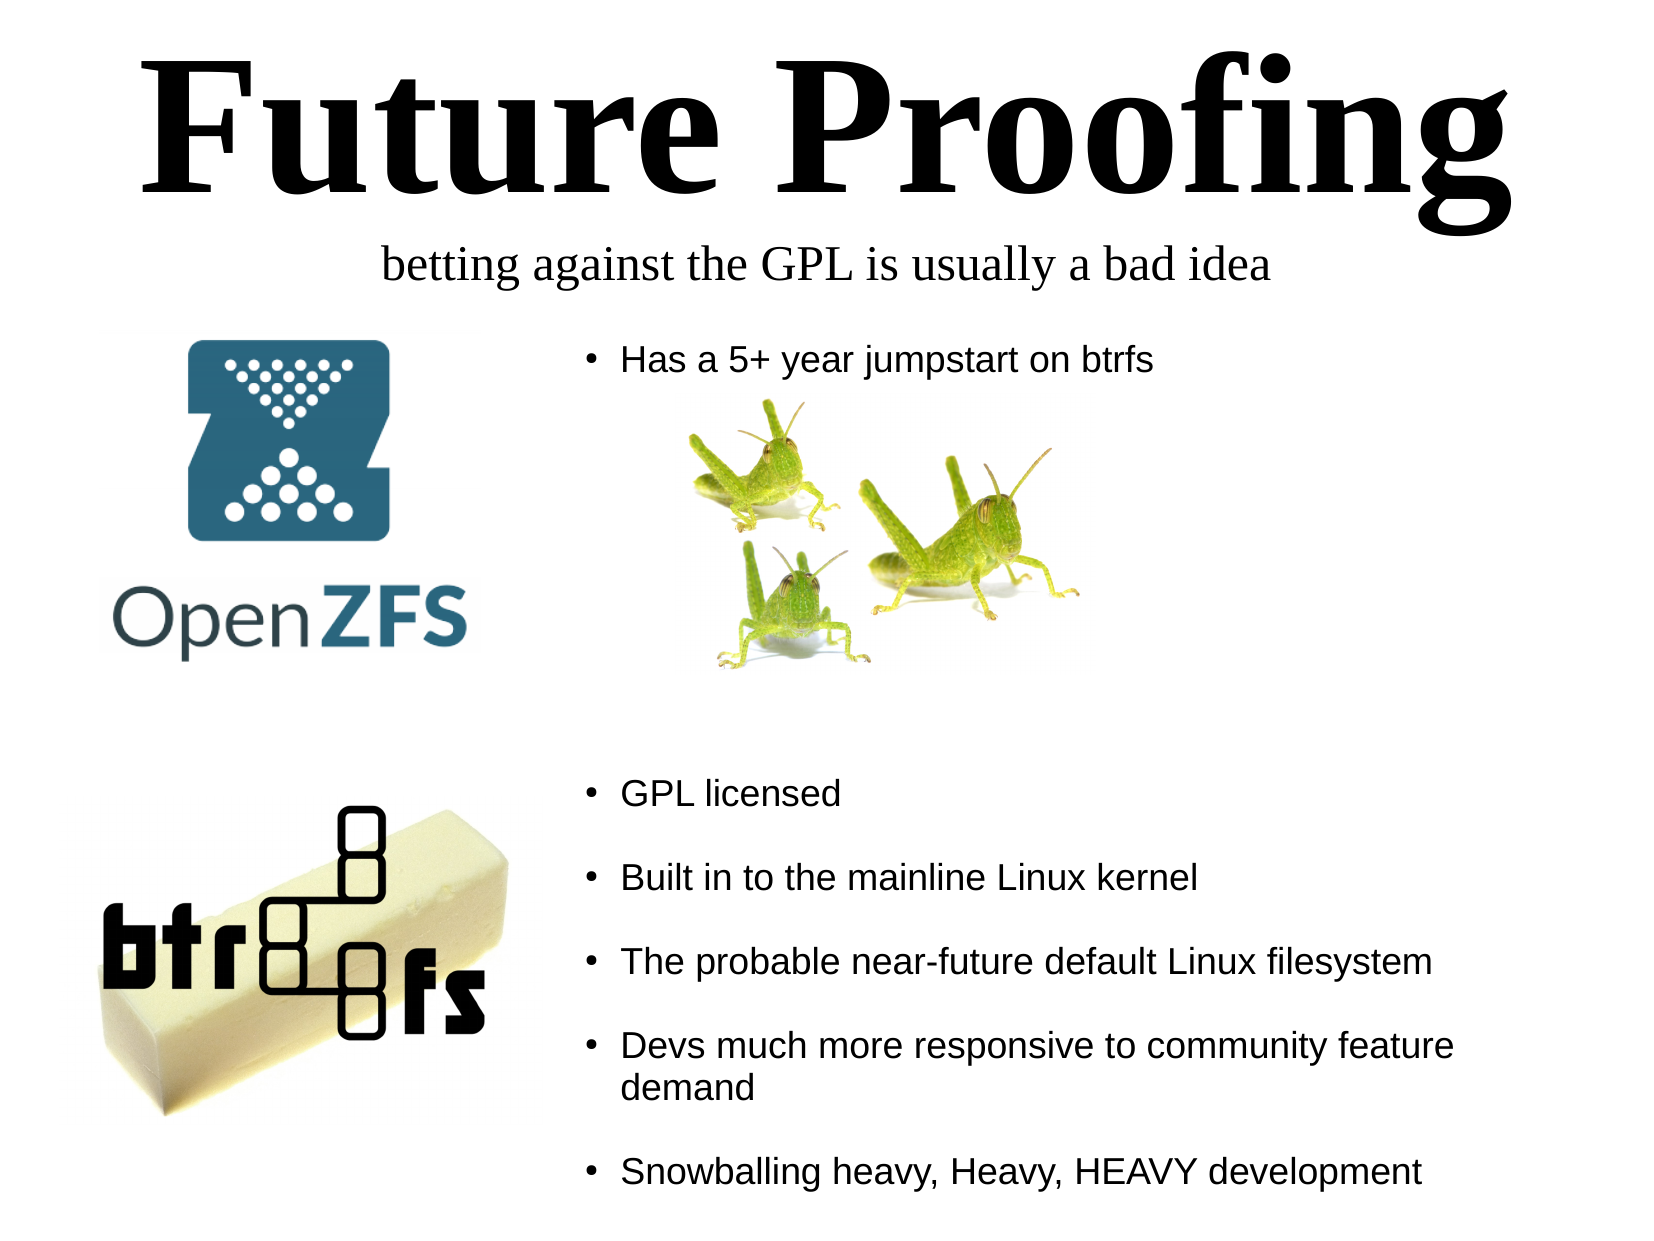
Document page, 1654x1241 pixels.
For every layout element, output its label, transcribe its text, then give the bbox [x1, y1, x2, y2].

table_header GPL licensed Built in to the mainline Linux kernel The probable near-future default Linux filesystem Devs much more responsive to community feature demand Snowballing heavy, Heavy, HEAVY development [570, 765, 1585, 1200]
table_header Has a 5+ year jumpstart on btrfs [570, 331, 1585, 721]
picture [59, 796, 543, 1125]
picture [99, 326, 481, 676]
title Future Proofing betting against the GPL is usually a bad idea [0, 14, 1654, 292]
picture [675, 393, 1096, 676]
